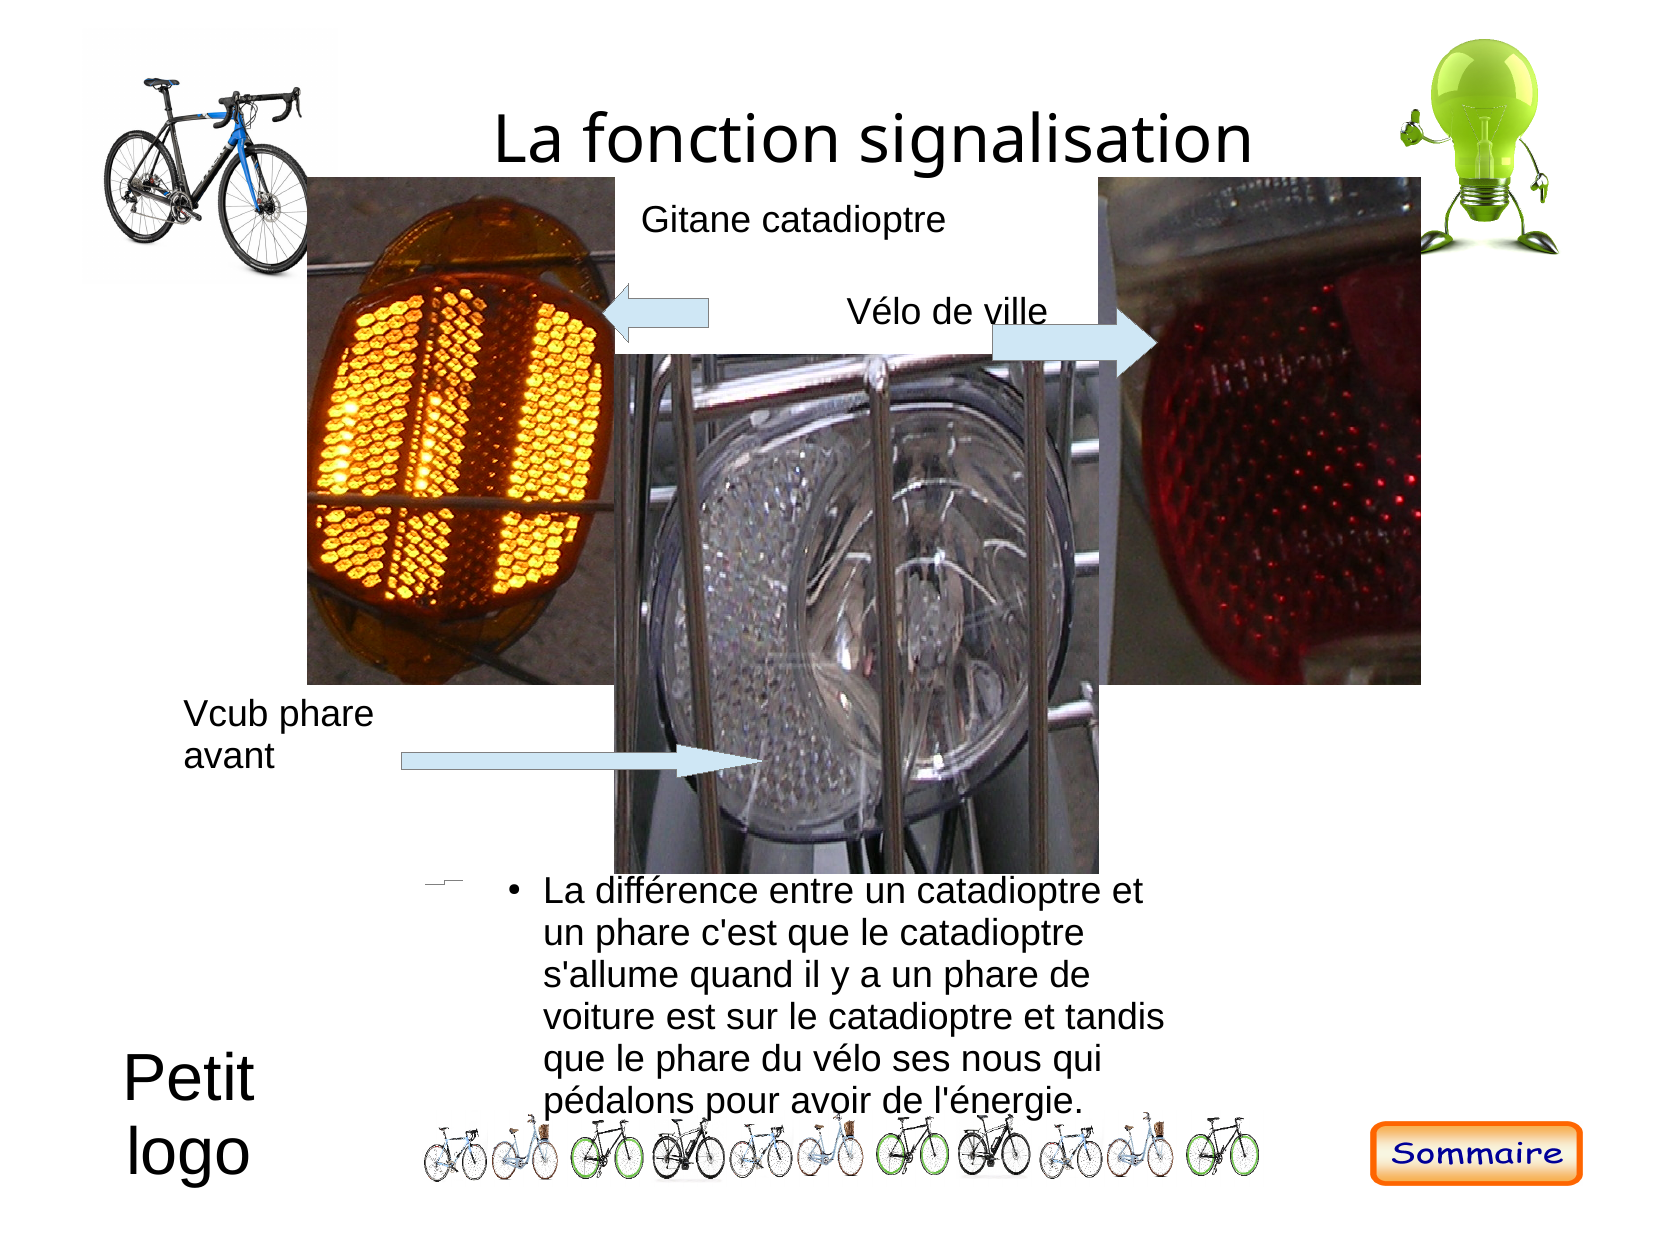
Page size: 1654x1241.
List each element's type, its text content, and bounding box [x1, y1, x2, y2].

text_box Vélo de ville [831, 283, 1099, 341]
text_box Petit logo [82, 1039, 296, 1190]
picture [422, 1110, 1264, 1187]
text_box [992, 307, 1158, 379]
text_box La différence entre un catadioptre et un phare c'est que le catadioptre s'allume quand il y a un phare de voiture est sur le catadioptre et tandis que le phare du vélo ses nous qui pédalons pour avoir de l'énergie. [492, 862, 1182, 1130]
text_box Vcub phare avant [168, 685, 390, 784]
text_box Gitane catadioptre [625, 191, 962, 249]
title La fonction signalisation [425, 44, 1323, 230]
text_box [401, 744, 768, 778]
text_box [602, 283, 709, 343]
picture [82, 27, 1619, 862]
picture [1370, 1121, 1583, 1186]
